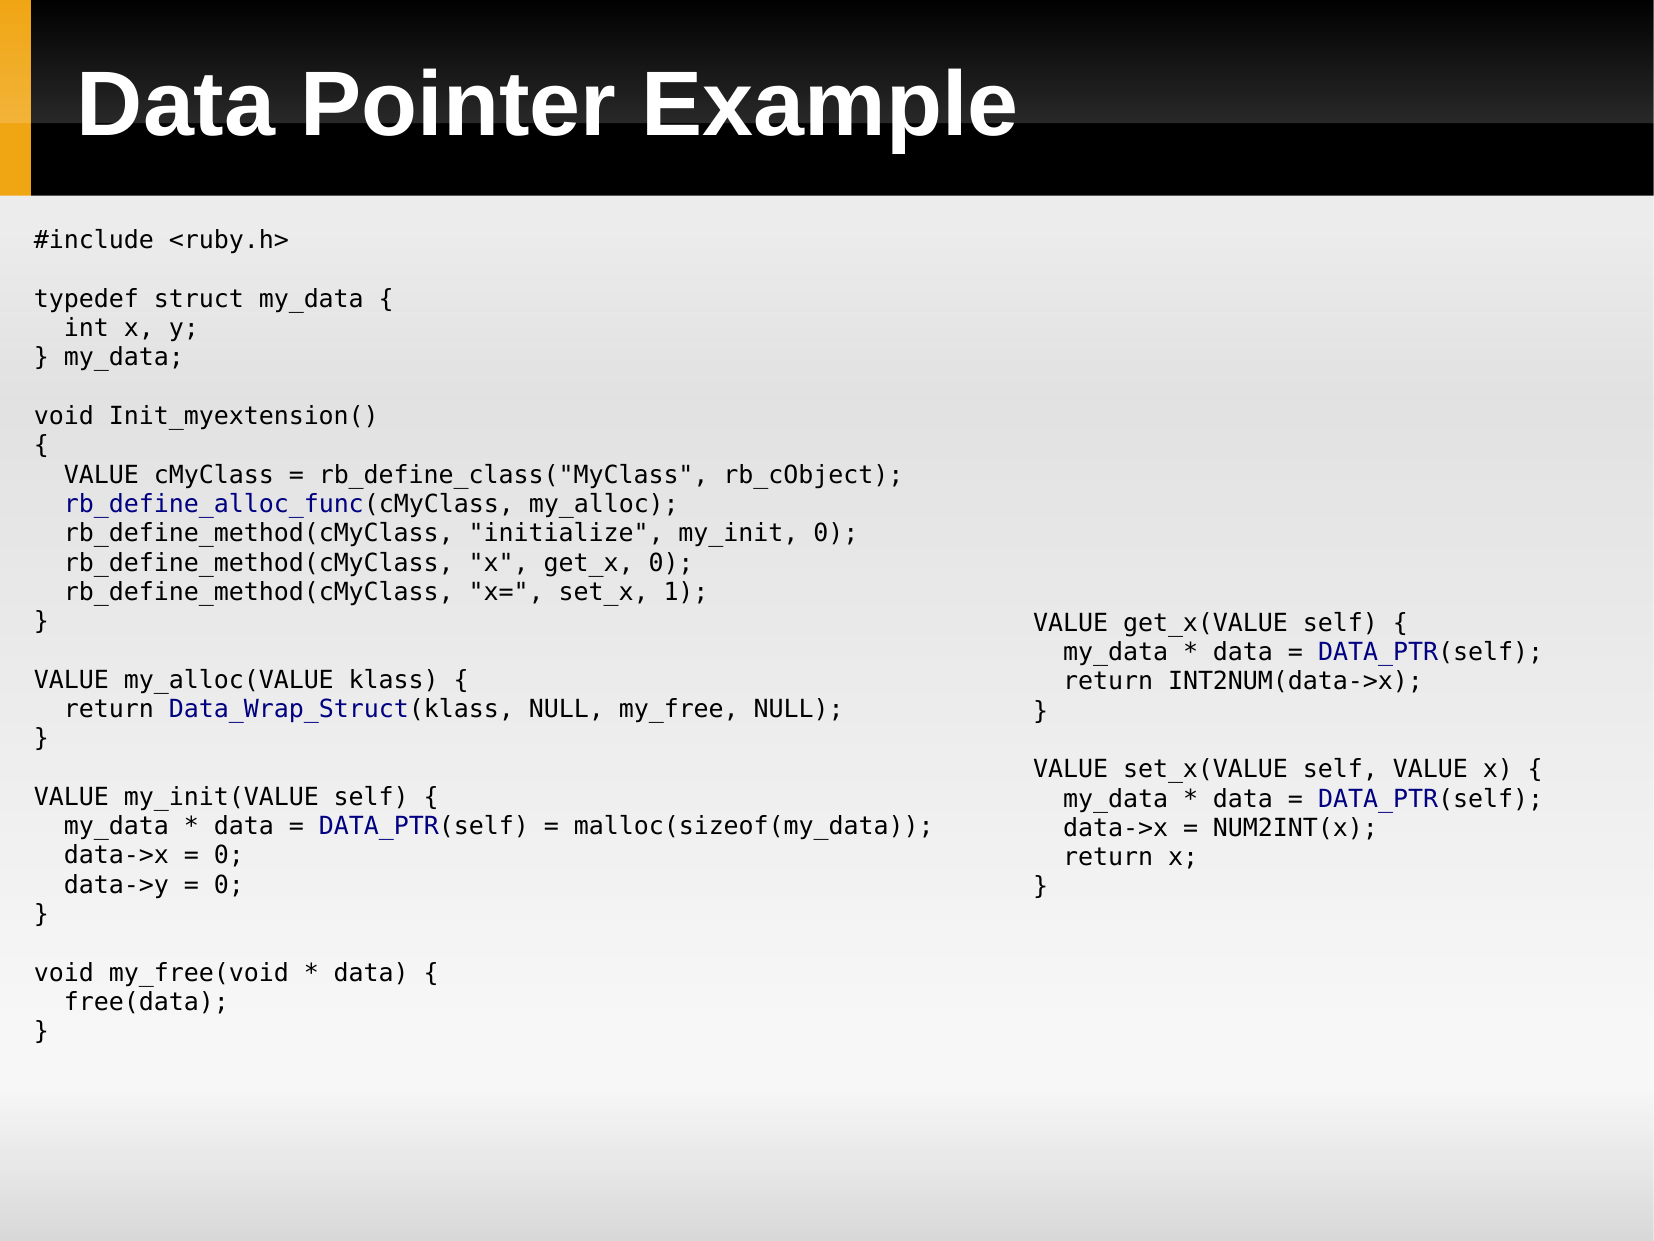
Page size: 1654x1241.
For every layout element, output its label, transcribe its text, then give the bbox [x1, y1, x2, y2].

title Data Pointer Example [76, 7, 1565, 200]
picture [0, 0, 1654, 1241]
text_box VALUE get_x(VALUE self) { my_data * data = DATA_PTR(self); return INT2NUM(data->x); } VALUE set_x(VALUE self, VALUE x) { my_data * data = DATA_PTR(self); data->x = NUM2INT(x); return x; } [1018, 600, 1604, 968]
text_box #include <ruby.h> typedef struct my_data { int x, y; } my_data; void Init_myextension() { VALUE cMyClass = rb_define_class("MyClass", rb_cObject); rb_define_alloc_func(cMyClass, my_alloc); rb_define_method(cMyClass, "initialize", my_init, 0); rb_define_method(cMyClass, "x", get_x, 0); rb_define_method(cMyClass, "x=", set_x, 1); } VALUE my_alloc(VALUE klass) { return Data_Wrap_Struct(klass, NULL, my_free, NULL); } VALUE my_init(VALUE self) { my_data * data = DATA_PTR(self) = malloc(sizeof(my_data)); data->x = 0; data->y = 0; } void my_free(void * data) { free(data); } [19, 218, 1654, 1241]
